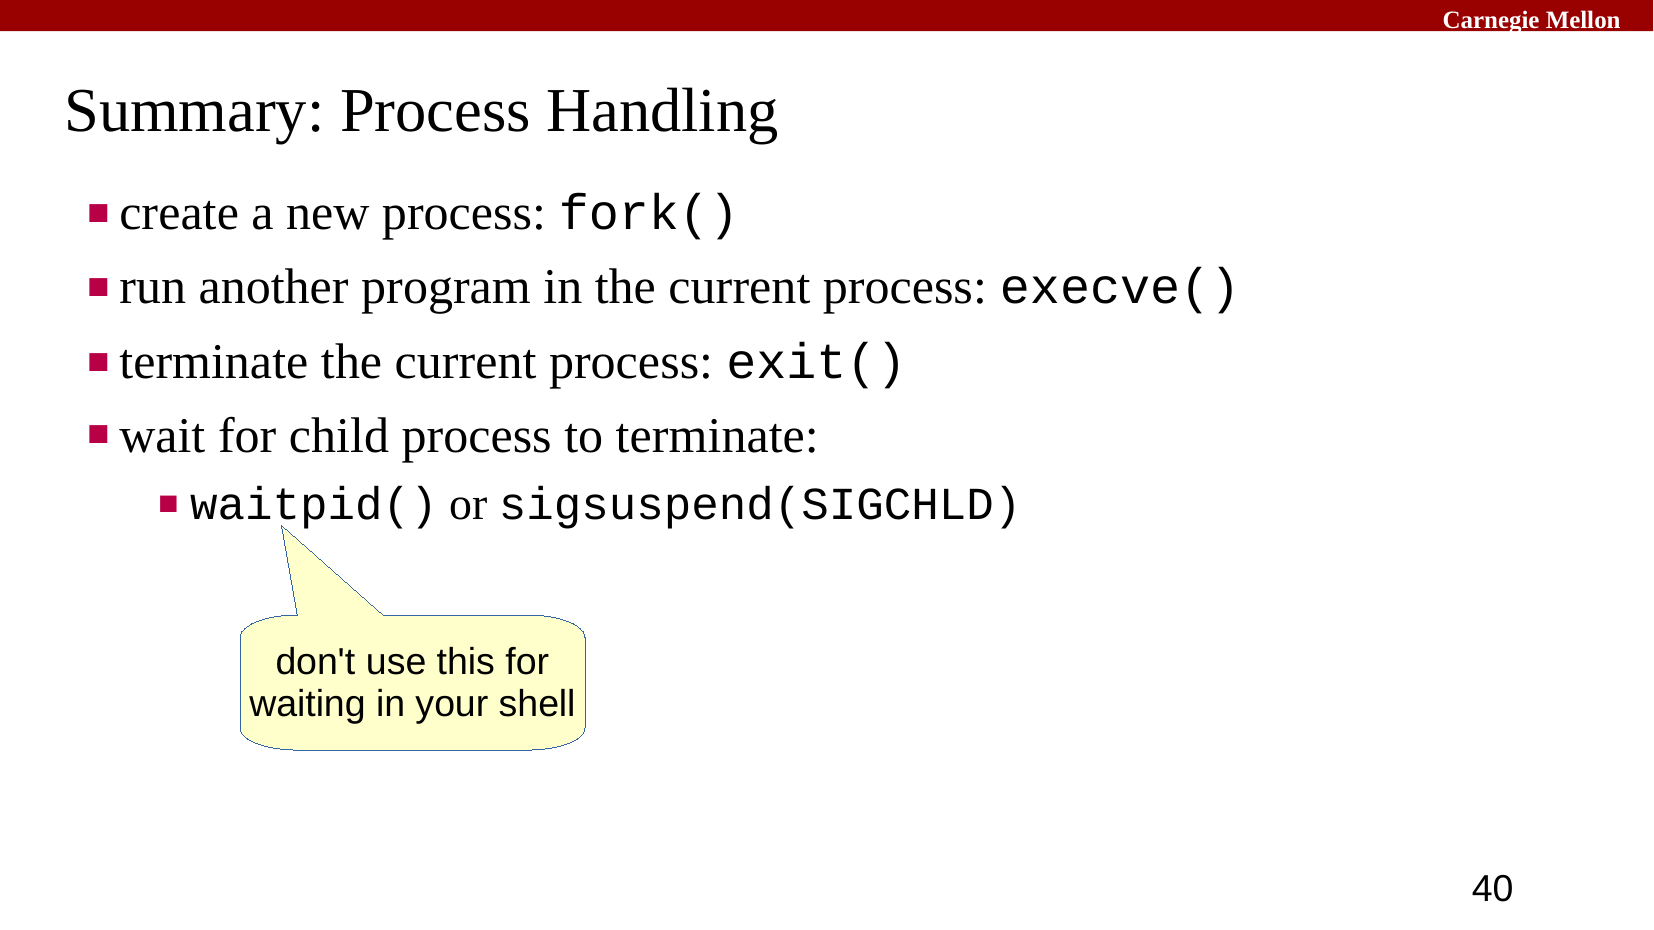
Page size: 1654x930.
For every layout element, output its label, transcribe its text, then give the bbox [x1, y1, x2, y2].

list create a new process: fork() run another program in the current process: execve() terminate the current process: exit() wait for child process to terminate: waitpid() or sigsuspend(SIGCHLD) [71, 184, 1576, 859]
title Summary: Process Handling [64, 58, 1576, 163]
text_box don't use this for waiting in your shell [240, 525, 586, 751]
